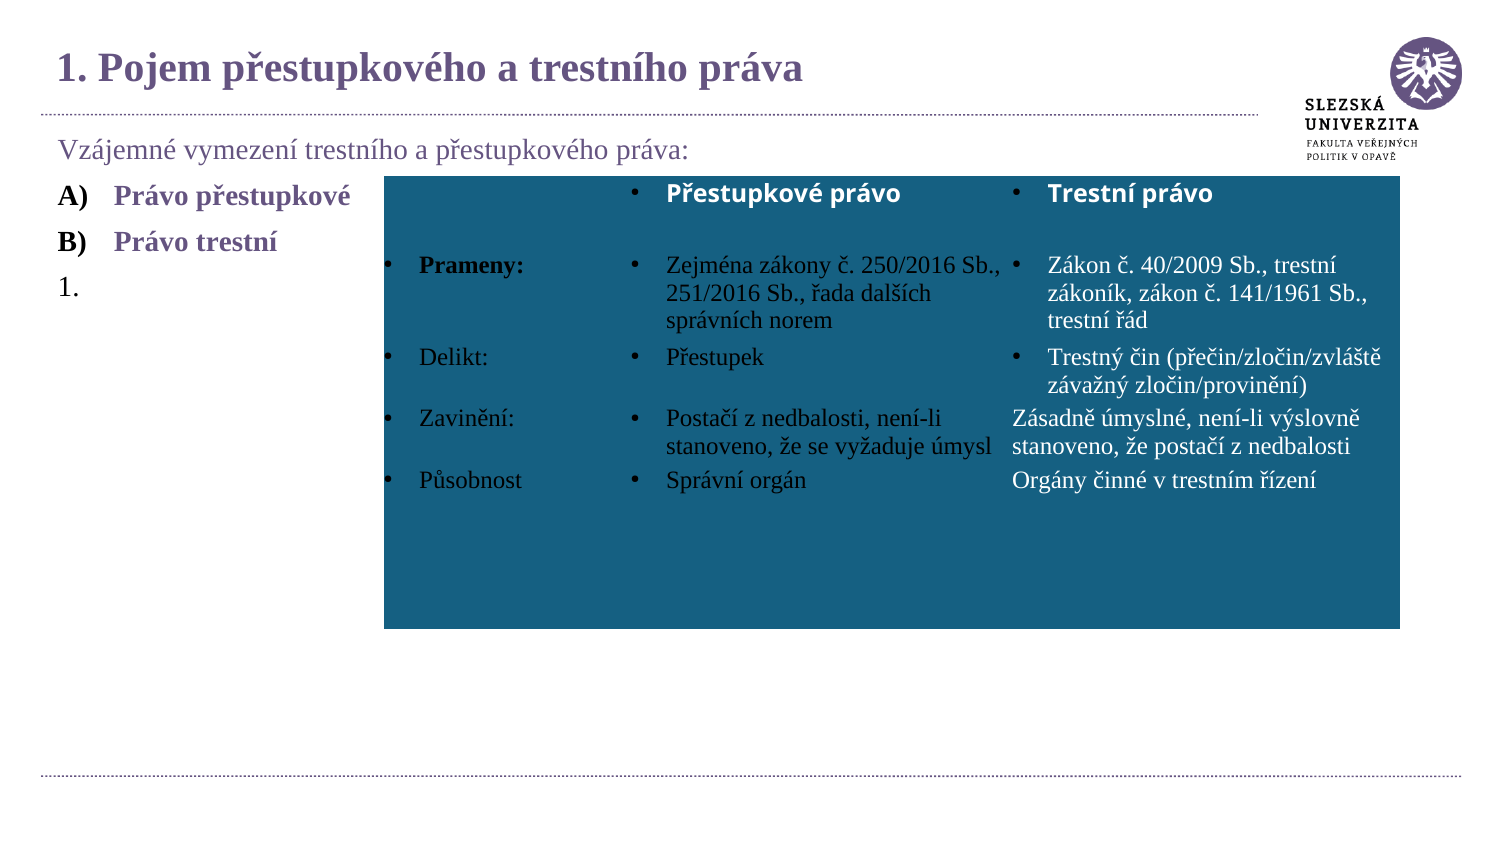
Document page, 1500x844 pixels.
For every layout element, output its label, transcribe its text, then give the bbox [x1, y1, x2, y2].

table_cell Zákon č. 40/2009 Sb., trestní zákoník, zákon č. 141/1961 Sb., trestní řád [1012, 251, 1400, 343]
table_cell Zejména zákony č. 250/2016 Sb., 251/2016 Sb., řada dalších správních norem [631, 251, 1012, 343]
table_cell Přestupek [631, 343, 1012, 405]
title 1. Pojem přestupkového a trestního práva [41, 32, 911, 116]
text_box Vzájemné vymezení trestního a přestupkového práva: Právo přestupkové Právo trestní [42, 126, 1363, 718]
table_cell Postačí z nedbalosti, není-li stanoveno, že se vyžaduje úmysl [631, 405, 1012, 466]
table_cell Trestný čin (přečin/zločin/zvláště závažný zločin/provinění) [1012, 343, 1400, 405]
table_cell Zavinění: [384, 405, 631, 466]
table_cell Prameny: [384, 251, 631, 343]
table_cell Zásadně úmyslné, není-li výslovně stanoveno, že postačí z nedbalosti [1012, 405, 1400, 466]
table_header Přestupkové právo [631, 176, 1012, 251]
table_cell Správní orgán [631, 466, 1012, 629]
table_header Trestní právo [1012, 176, 1400, 251]
table_cell Delikt: [384, 343, 631, 405]
table_cell Orgány činné v trestním řízení [1012, 466, 1400, 629]
table_cell Působnost [384, 466, 631, 629]
table_header [384, 176, 631, 251]
